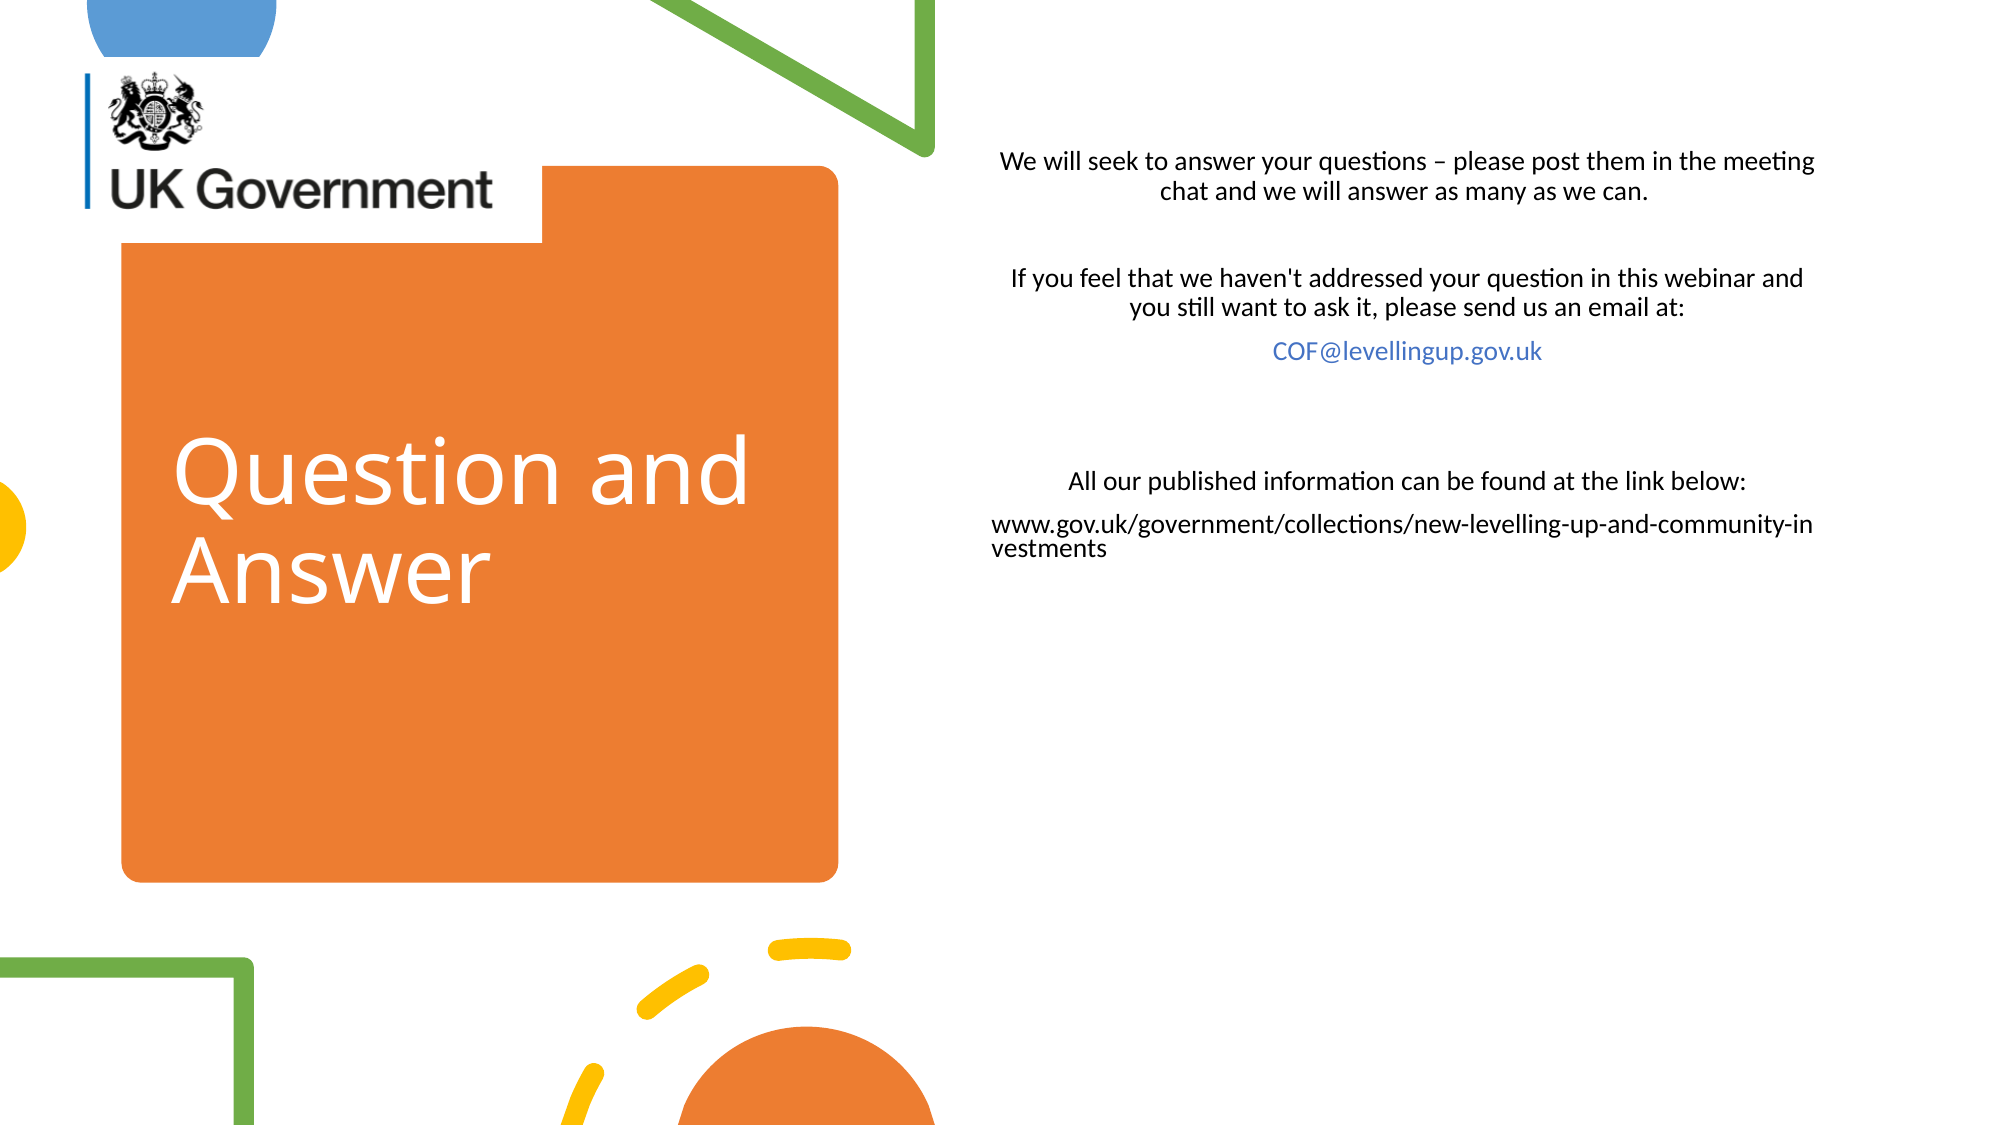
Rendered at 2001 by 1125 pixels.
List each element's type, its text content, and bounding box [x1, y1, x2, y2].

picture [68, 57, 543, 243]
list We will seek to answer your questions – please post them in the meeting chat and we will answer as many as we can. If you feel that we haven't addressed your question in this webinar and you still want to ask it, please send us an email at: COF@levellingup.gov.uk All our published information can be found at the link below: www.gov.uk/government/collections/new-levelling-up-and-community-investments [976, 139, 1839, 583]
text_box [0, 0, 2000, 1125]
title Question and Answer [156, 182, 803, 866]
